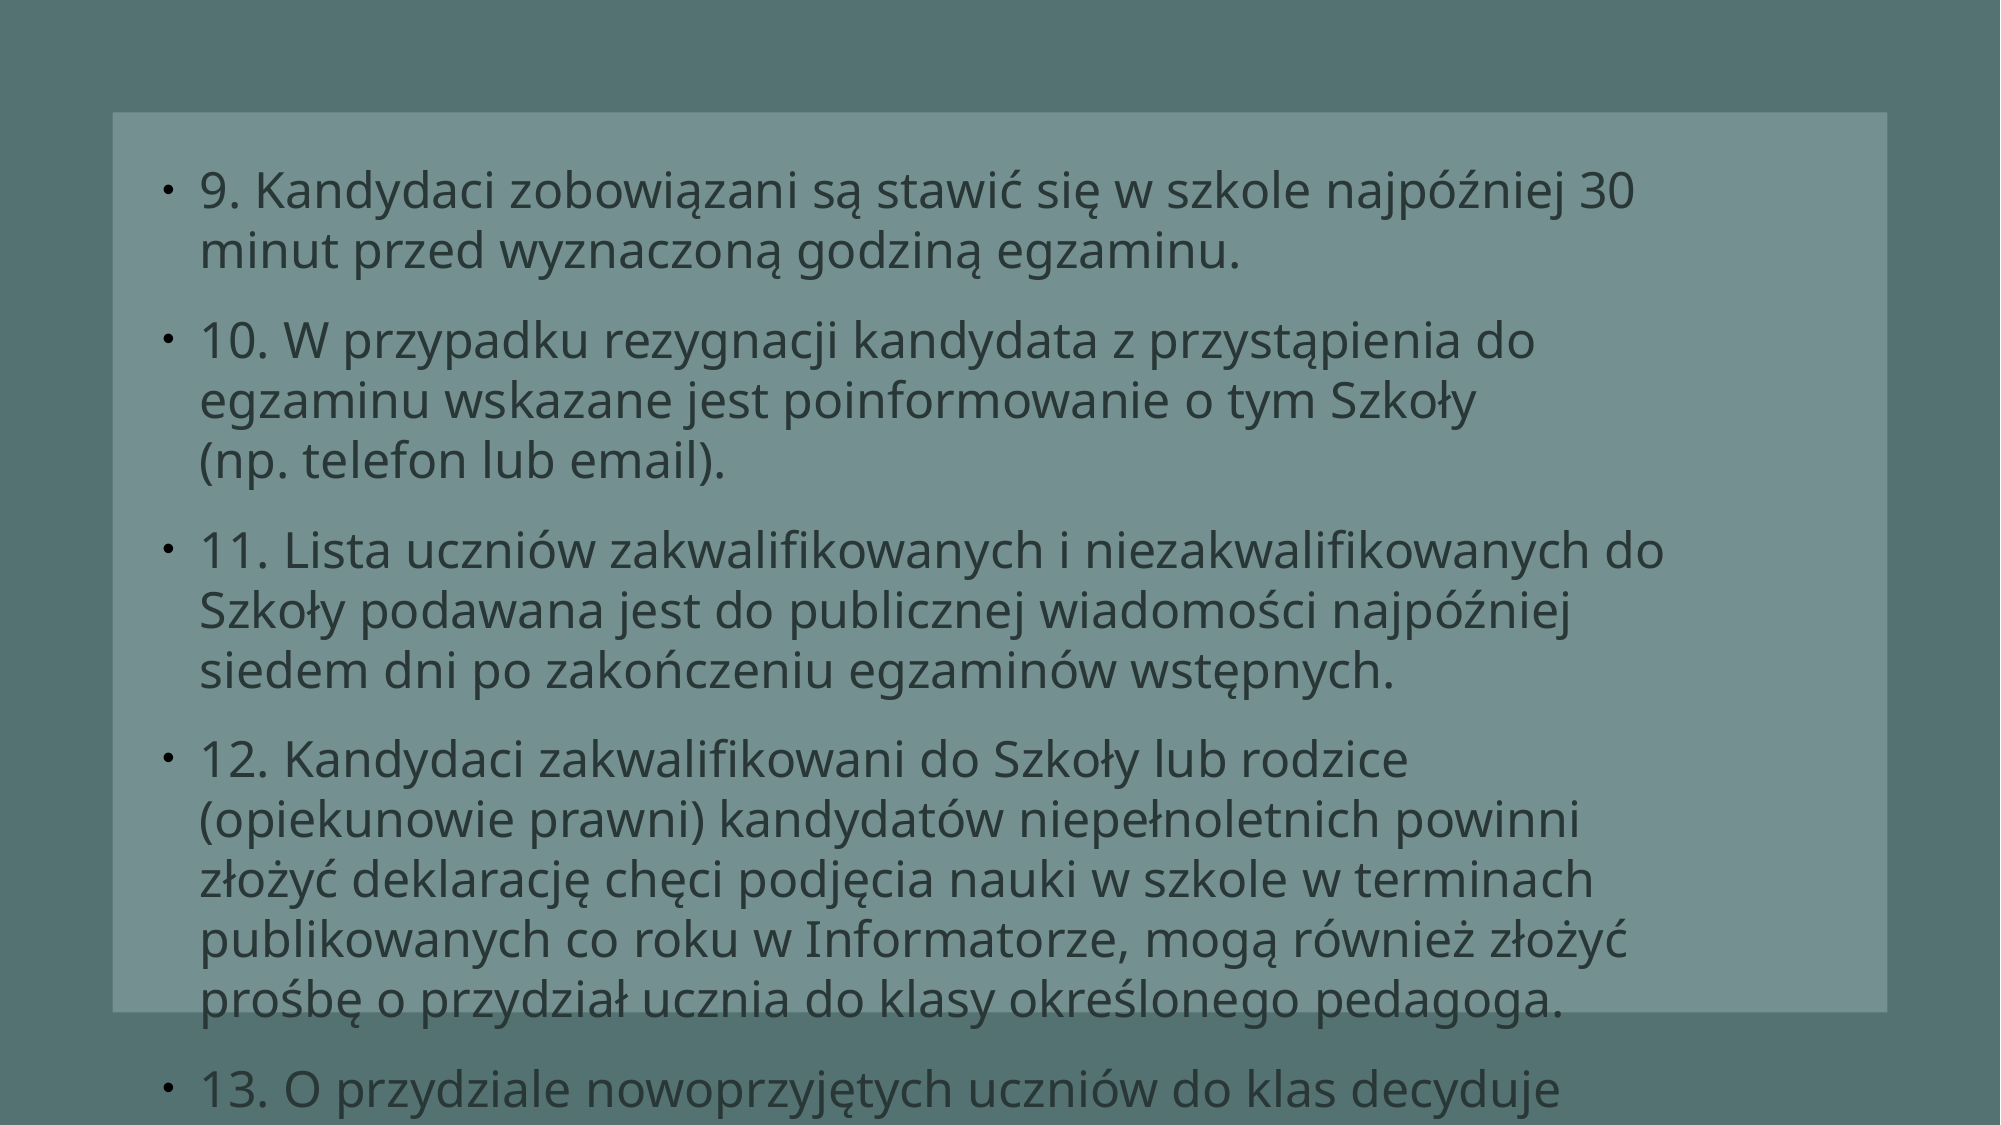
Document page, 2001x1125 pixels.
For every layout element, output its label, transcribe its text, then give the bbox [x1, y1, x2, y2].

list 9. Kandydaci zobowiązani są stawić się w szkole najpóźniej 30 minut przed wyznaczoną godziną egzaminu. 10. W przypadku rezygnacji kandydata z przystąpienia do egzaminu wskazane jest poinformowanie o tym Szkoły (np. telefon lub email). 11. Lista uczniów zakwalifikowanych i niezakwalifikowanych do Szkoły podawana jest do publicznej wiadomości najpóźniej siedem dni po zakończeniu egzaminów wstępnych. 12. Kandydaci zakwalifikowani do Szkoły lub rodzice (opiekunowie prawni) kandydatów niepełnoletnich powinni złożyć deklarację chęci podjęcia nauki w szkole w terminach publikowanych co roku w Informatorze, mogą również złożyć prośbę o przydział ucznia do klasy określonego pedagoga. 13. O przydziale nowoprzyjętych uczniów do klas decyduje Dyrektor Szkoły w porozumieniu z Wicedyrektorem ds. Dydaktycznych, Wychowawczych i Programów Nauczania oraz Kierownikiem właściwej sekcji. 14. Lista uczniów przyjętych i nieprzyjętych do Szkoły podawana jest do publicznej wiadomości na przełomie czerwca i lipca, po sporządzeniu organizacji roku. 15. Kandydaci, którzy zdali egzamin wstępny i zostali zakwalifikowani, ale nie dostali się do Szkoły z braku miejsc, mogą brać udział w ewentualnej rekrutacji uzupełniającej w sierpniu .O terminach takiej rekrutacji oraz liczbie wolnych miejsc dostępnych w ramach poszczególnych specjalności Szkoła informuje na stronie internetowej. 16. Wszyscy kandydaci mogą uzyskać informację na temat szczegółowych wyników swoich egzaminów wstępnych po ogłoszeniu list kandydatów zakwalifikowanych i niezakwalifikowanych. Osobami upoważnionymi do udzielania informacji na temat szczegółowych wyników egzaminów wstępnych (uzyskanych punktacji) są wyłącznie Dyrektor oraz wicedyrektorzy Szkoły. [147, 151, 1702, 910]
text_box [0, 0, 2000, 1125]
